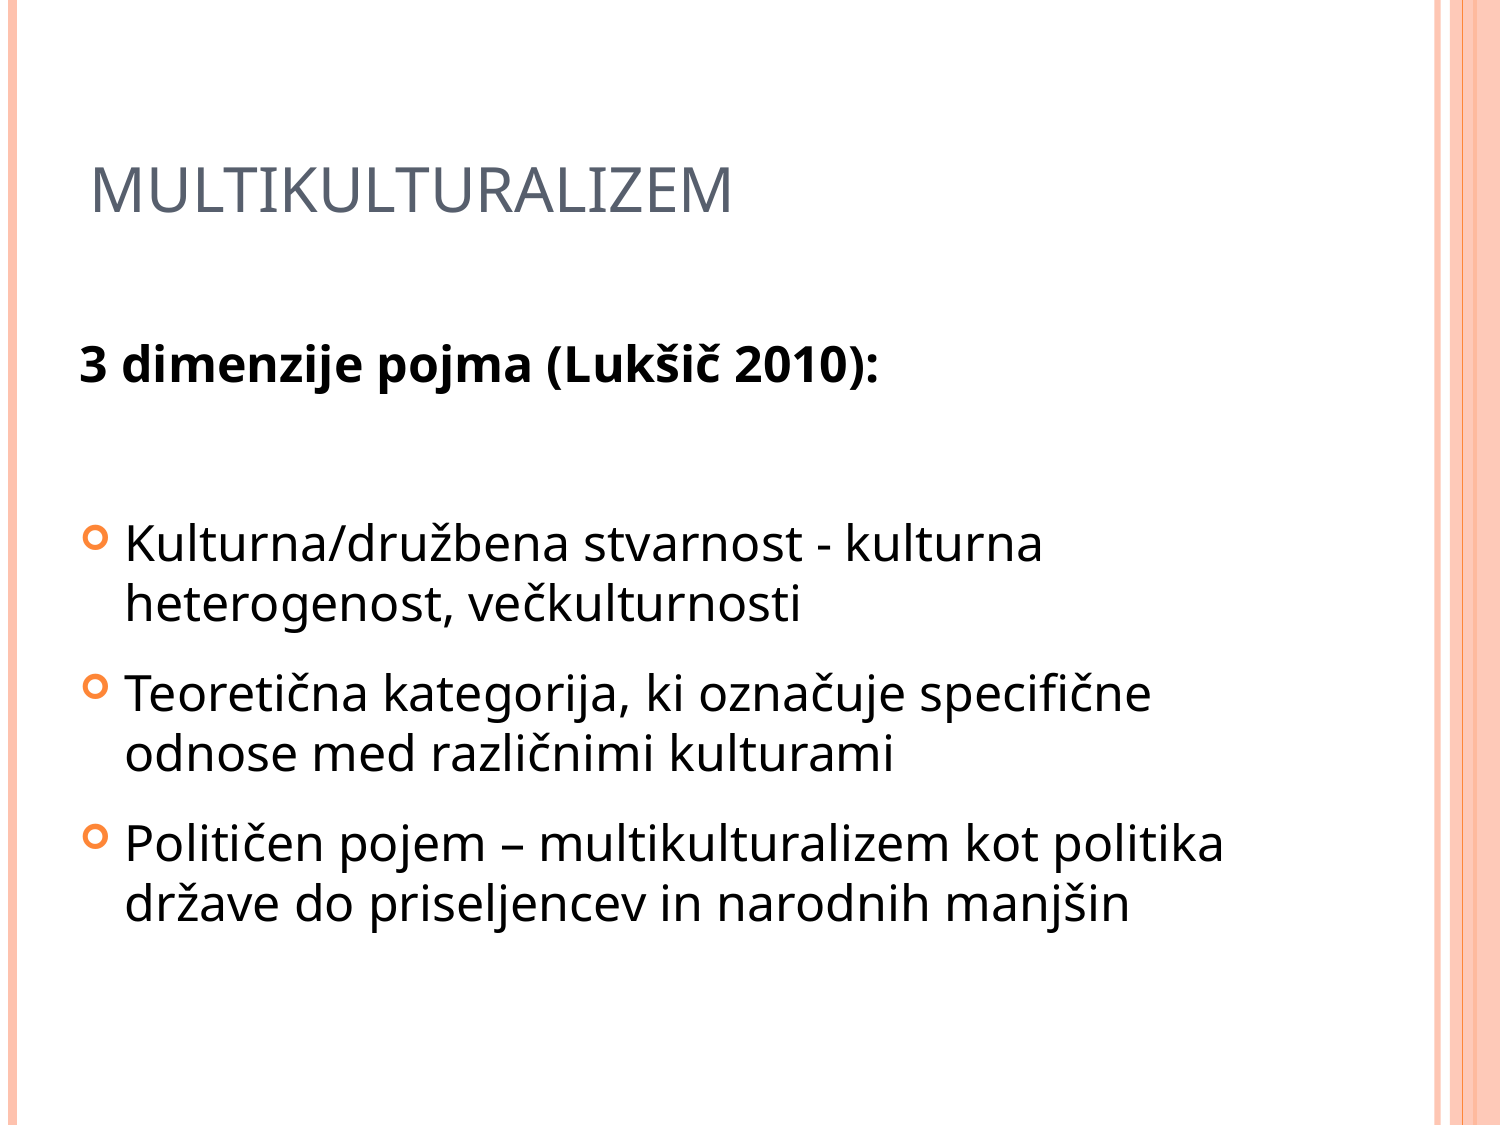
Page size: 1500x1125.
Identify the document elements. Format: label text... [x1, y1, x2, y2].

title MULTIKULTURALIZEM [75, 45, 1300, 233]
list 3 dimenzije pojma (Lukšič 2010): Kulturna/družbena stvarnost - kulturna heterogenost, večkulturnosti Teoretična kategorija, ki označuje specifične odnose med različnimi kulturami Političen pojem – multikulturalizem kot politika države do priseljencev in narodnih manjšin [64, 325, 1290, 1125]
